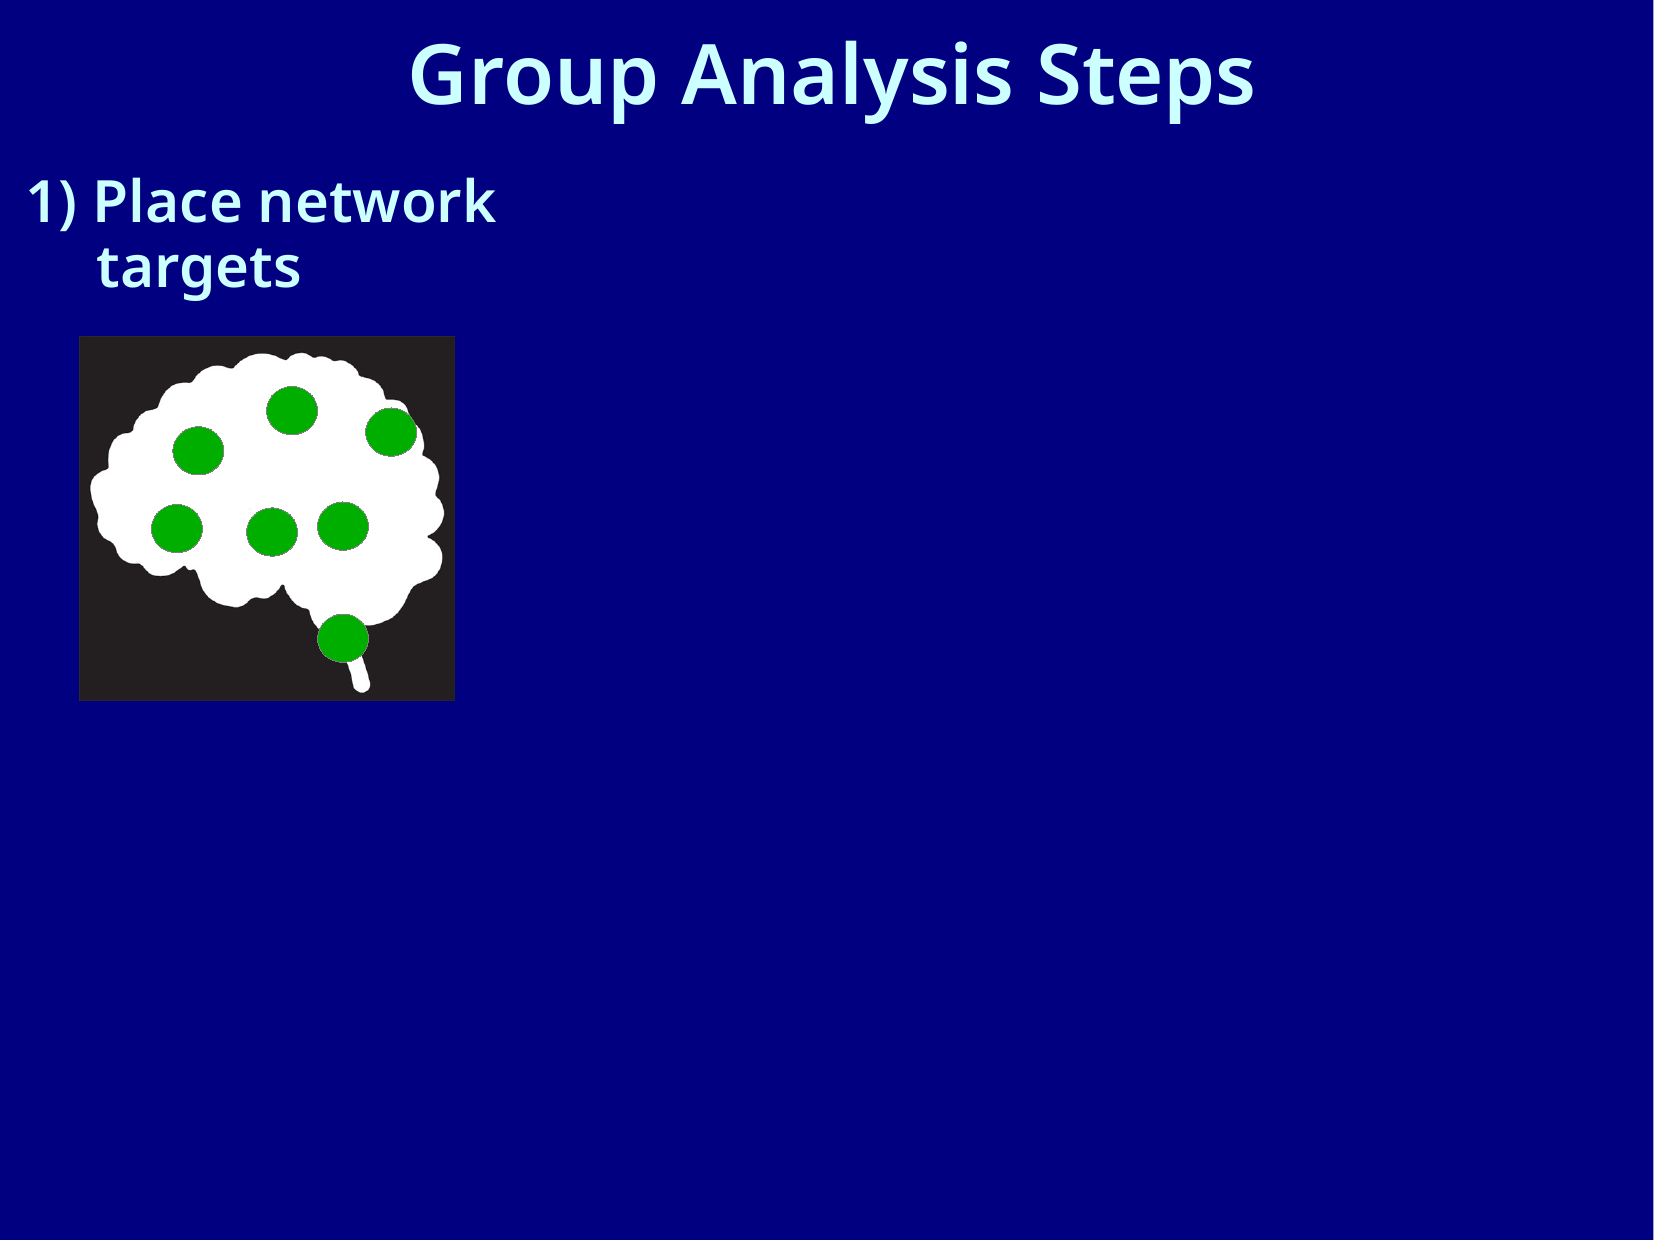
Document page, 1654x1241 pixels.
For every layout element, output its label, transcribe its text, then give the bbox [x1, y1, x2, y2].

text_box [172, 426, 224, 475]
text_box [317, 501, 369, 551]
title Group Analysis Steps [0, 5, 1654, 142]
text_box [266, 386, 318, 435]
picture [79, 336, 455, 701]
text_box 1) Place network targets [10, 159, 667, 226]
text_box [365, 407, 417, 457]
text_box [151, 504, 203, 553]
text_box [246, 507, 298, 557]
text_box [317, 614, 369, 663]
